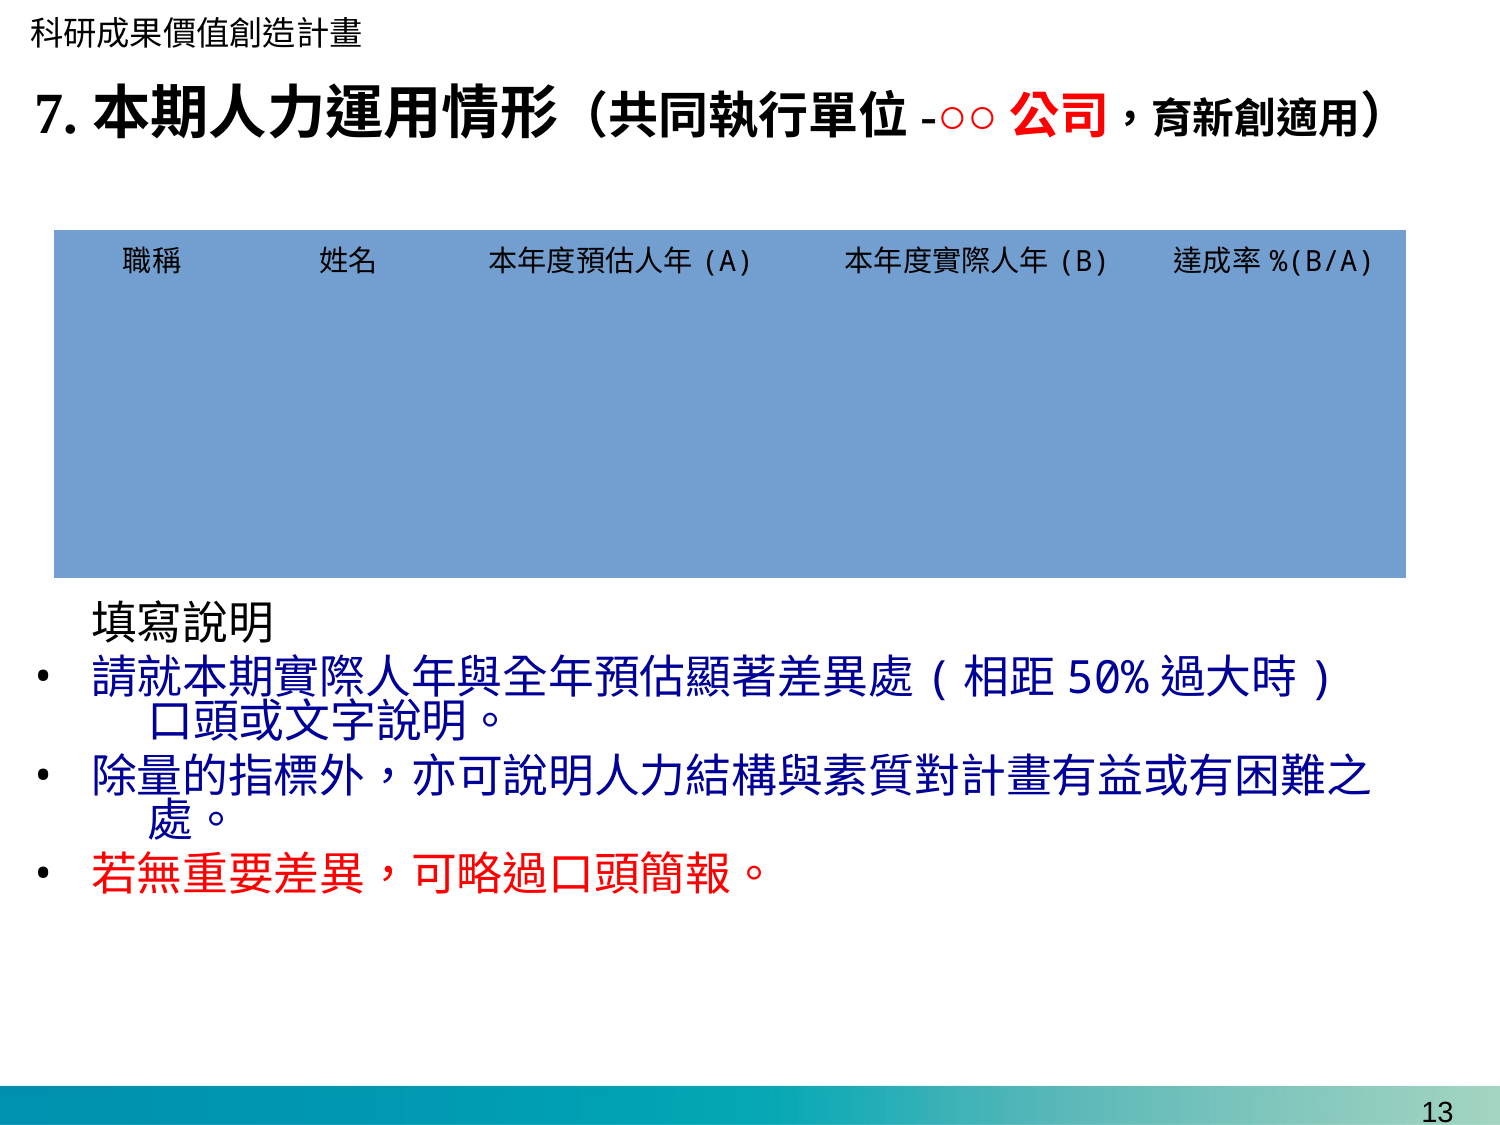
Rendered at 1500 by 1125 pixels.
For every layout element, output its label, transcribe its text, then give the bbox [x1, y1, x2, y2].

table_cell [796, 519, 1159, 578]
table_cell [250, 279, 447, 339]
table_cell [796, 339, 1159, 399]
table_cell [447, 459, 796, 519]
table_cell [796, 279, 1159, 339]
text_box 12 [1406, 1085, 1500, 1125]
table_cell [250, 459, 447, 519]
table_cell [250, 399, 447, 459]
table_header 本年度實際人年(B) [796, 230, 1159, 279]
table_header 達成率%(B/A) [1159, 230, 1406, 279]
table_cell [796, 459, 1159, 519]
text_box 7.本期人力運用情形（共同執行單位-○○公司，育新創適用） [20, 67, 1425, 152]
table_cell [447, 279, 796, 339]
table_cell [54, 339, 250, 399]
list 填寫說明 請就本期實際人年與全年預估顯著差異處(相距50%過大時)口頭或文字說明。 除量的指標外，亦可說明人力結構與素質對計畫有益或有困難之處。 若無重要差異，可略過口頭簡報。 [19, 596, 1392, 913]
table_cell [54, 279, 250, 339]
table_cell [1159, 279, 1406, 339]
table_header 職稱 [54, 230, 250, 279]
table_header 姓名 [250, 230, 447, 279]
table_cell [447, 519, 796, 578]
table_cell [250, 519, 447, 578]
table_cell [447, 399, 796, 459]
table_cell [54, 459, 250, 519]
table_cell [1159, 459, 1406, 519]
table_cell [447, 339, 796, 399]
table_cell [796, 399, 1159, 459]
table_cell [54, 519, 250, 578]
table_cell [250, 339, 447, 399]
table_cell [54, 399, 250, 459]
table_header 本年度預估人年(A) [447, 230, 796, 279]
table_cell [1159, 339, 1406, 399]
table_cell [1159, 519, 1406, 578]
table_cell [1159, 399, 1406, 459]
